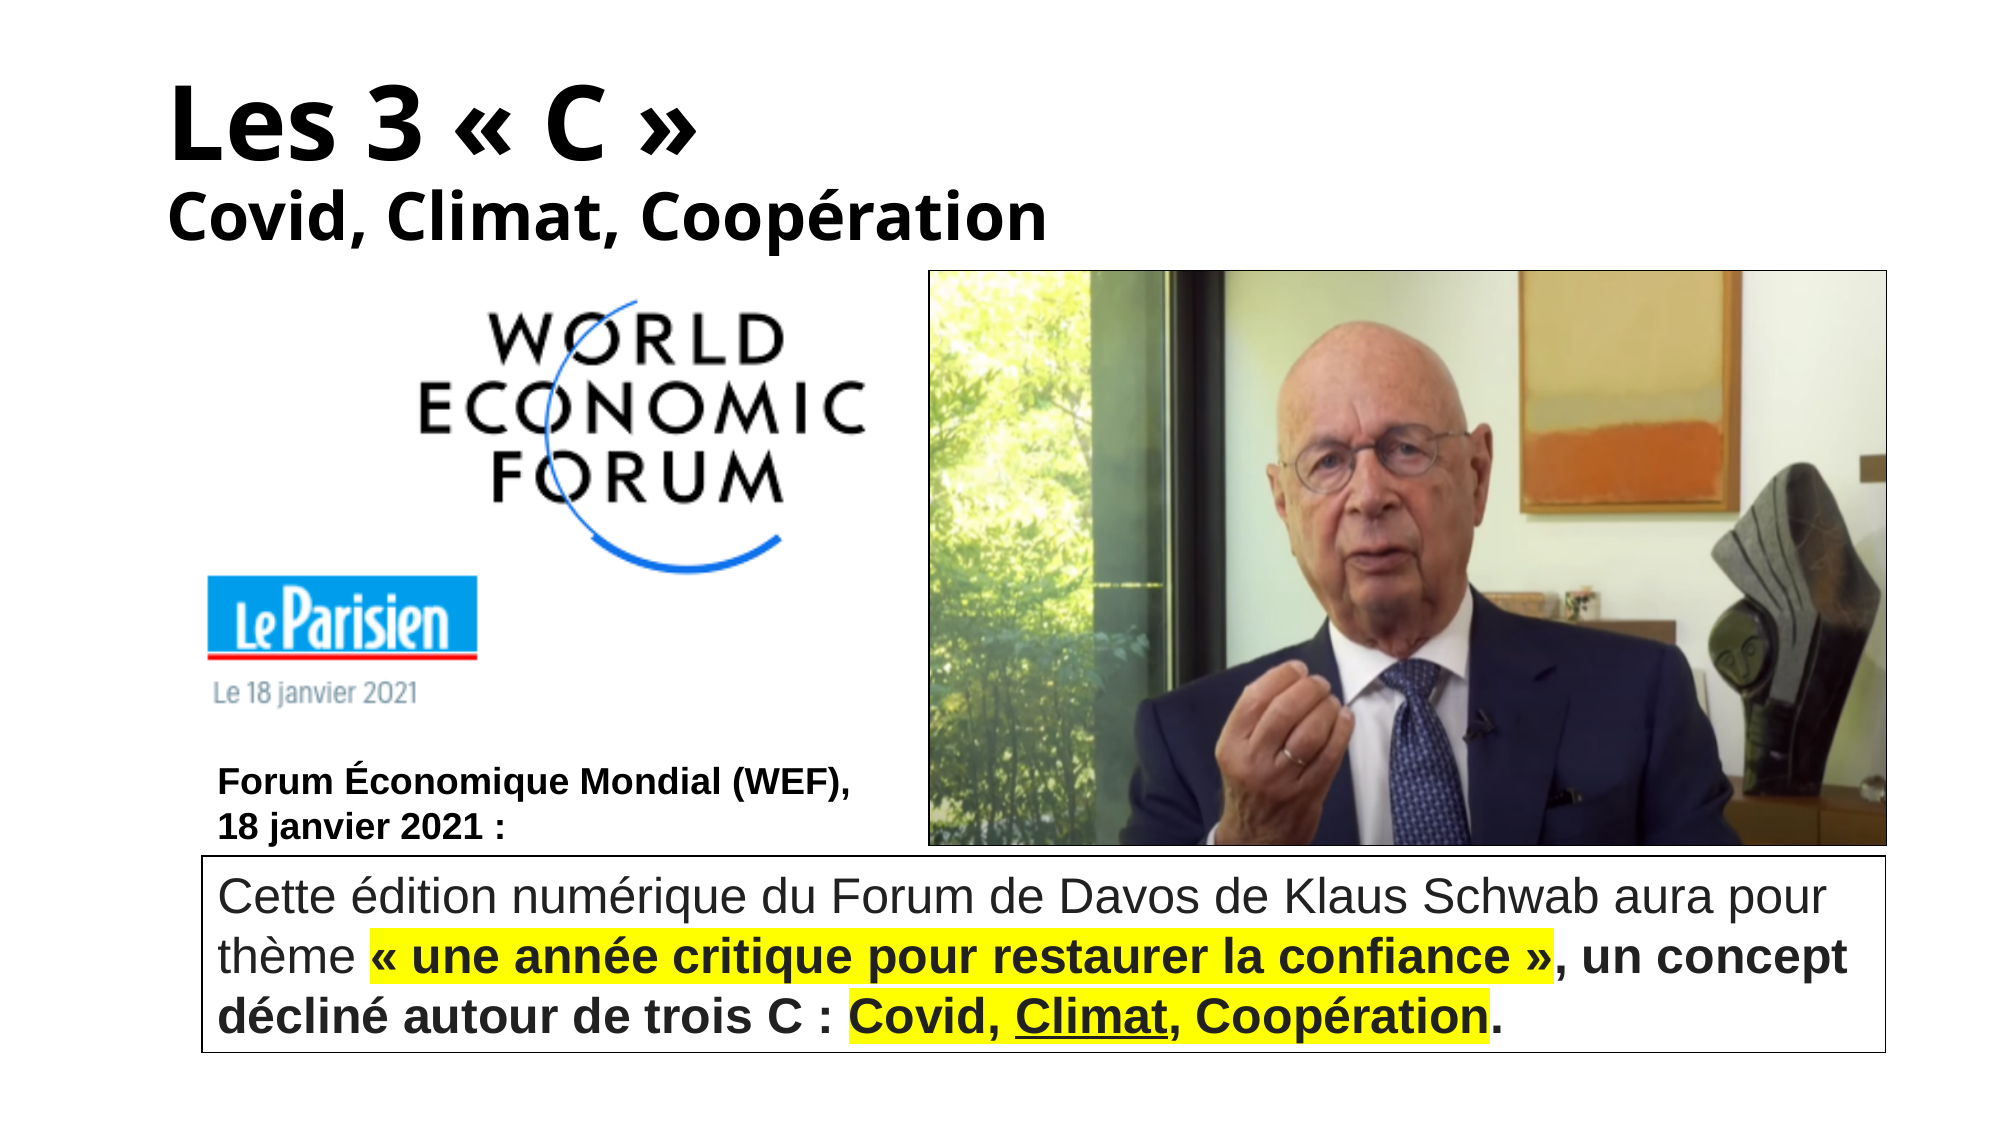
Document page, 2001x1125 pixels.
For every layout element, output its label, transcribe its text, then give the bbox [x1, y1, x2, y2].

picture [929, 271, 1886, 845]
text_box Forum Économique Mondial (WEF), 18 janvier 2021 : [202, 749, 1159, 855]
picture [202, 272, 892, 727]
text_box Cette édition numérique du Forum de Davos de Klaus Schwab aura pour thème « une année critique pour restaurer la confiance », un concept décliné autour de trois C : Covid, Climat, Coopération. [202, 855, 1886, 1053]
text_box Les 3 « C » Covid, Climat, Coopération [151, 53, 2000, 272]
